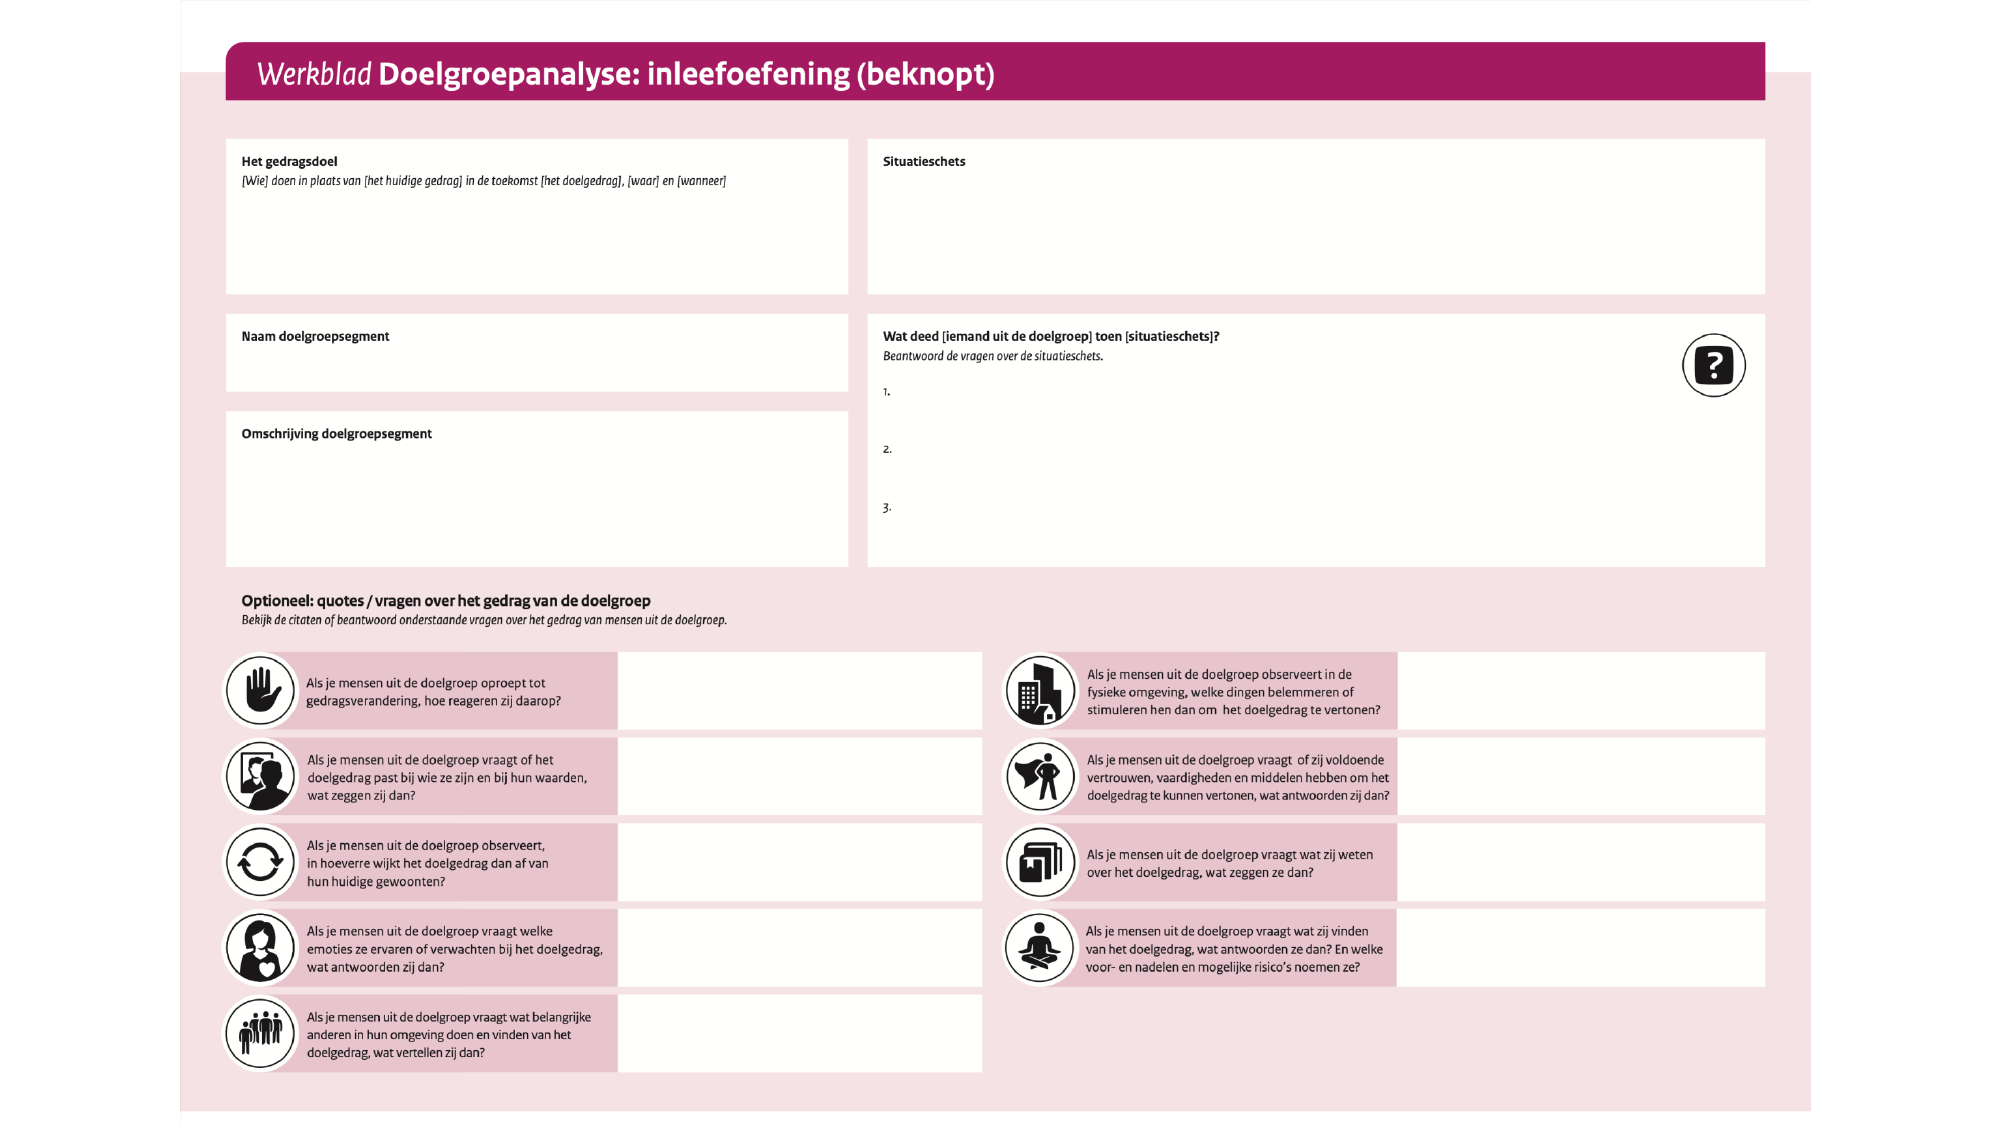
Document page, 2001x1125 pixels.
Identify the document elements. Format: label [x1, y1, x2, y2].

picture [180, 0, 1811, 1125]
